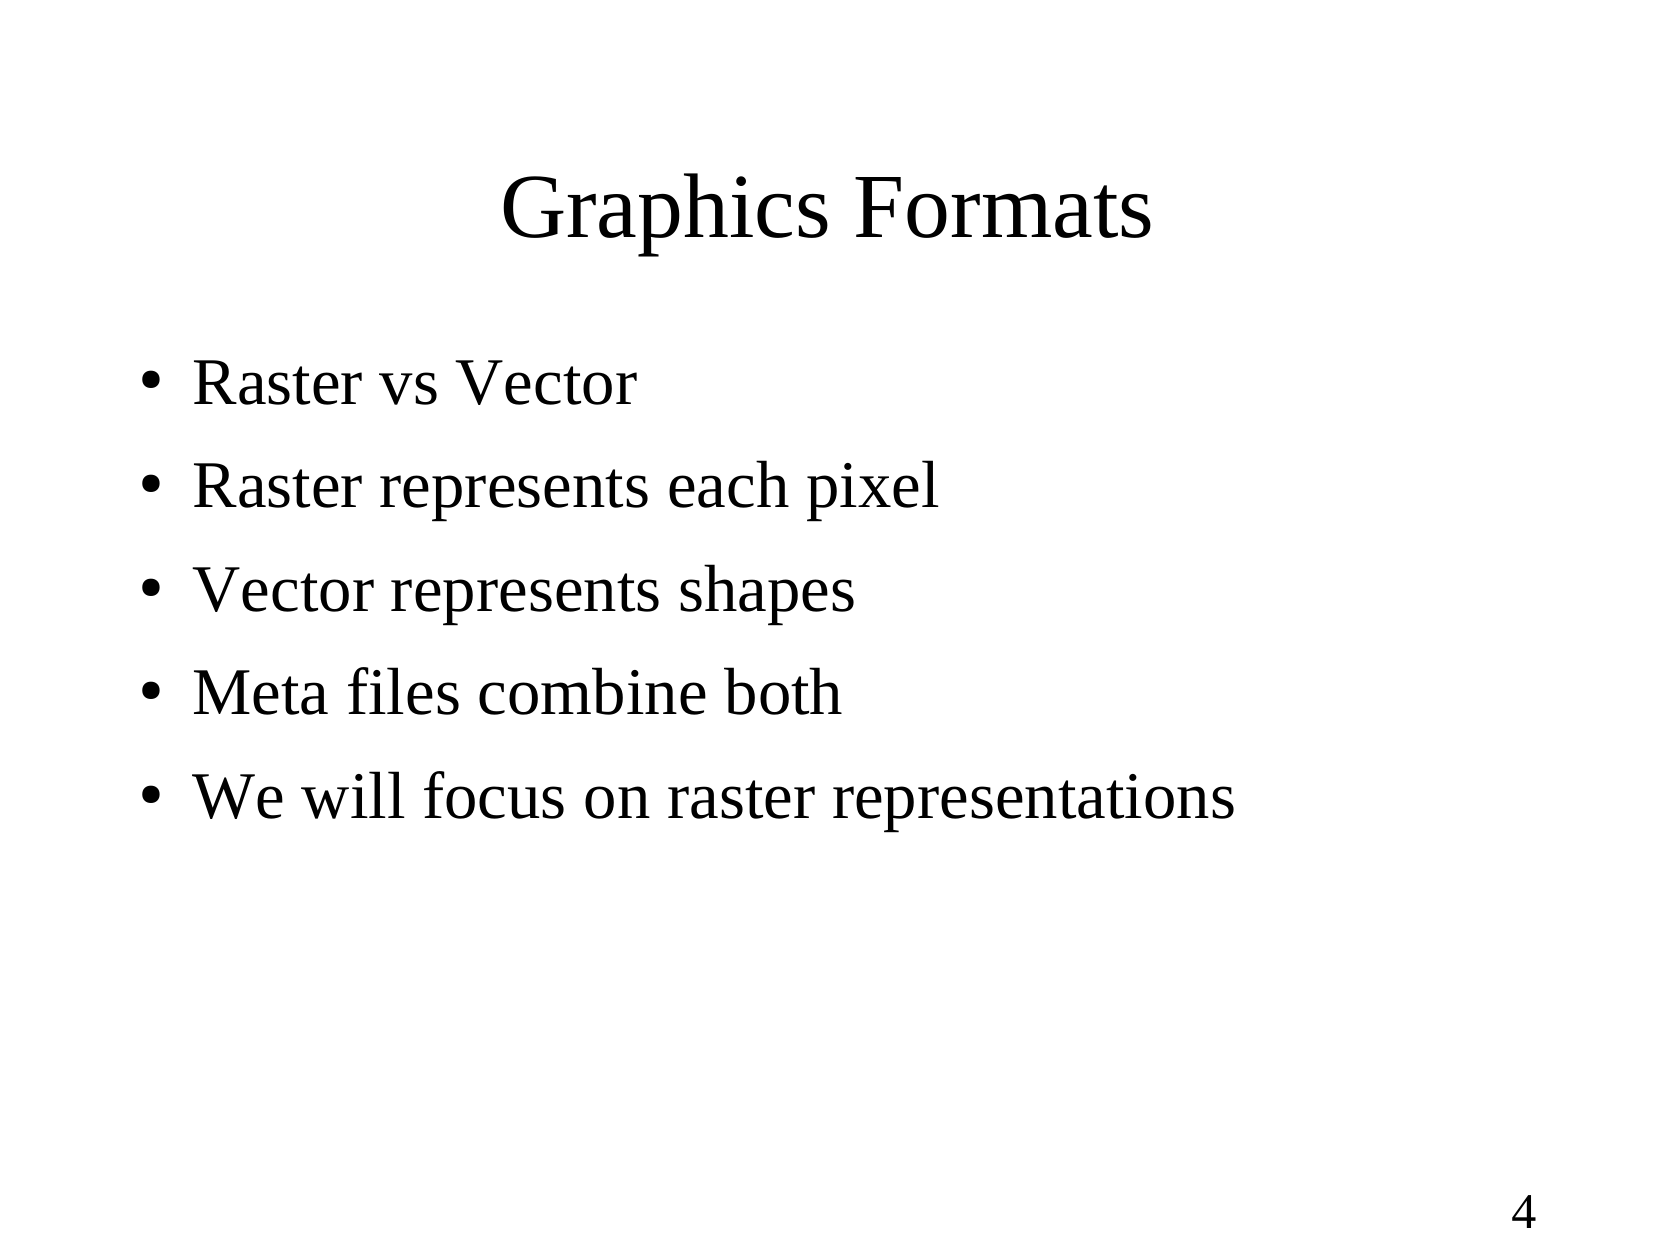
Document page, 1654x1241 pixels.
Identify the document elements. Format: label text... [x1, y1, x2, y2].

list Raster vs Vector Raster represents each pixel Vector represents shapes Meta files combine both We will focus on raster representations [121, 344, 1534, 1127]
text_box <number> [1511, 1183, 1654, 1241]
title Graphics Formats [121, 102, 1534, 311]
